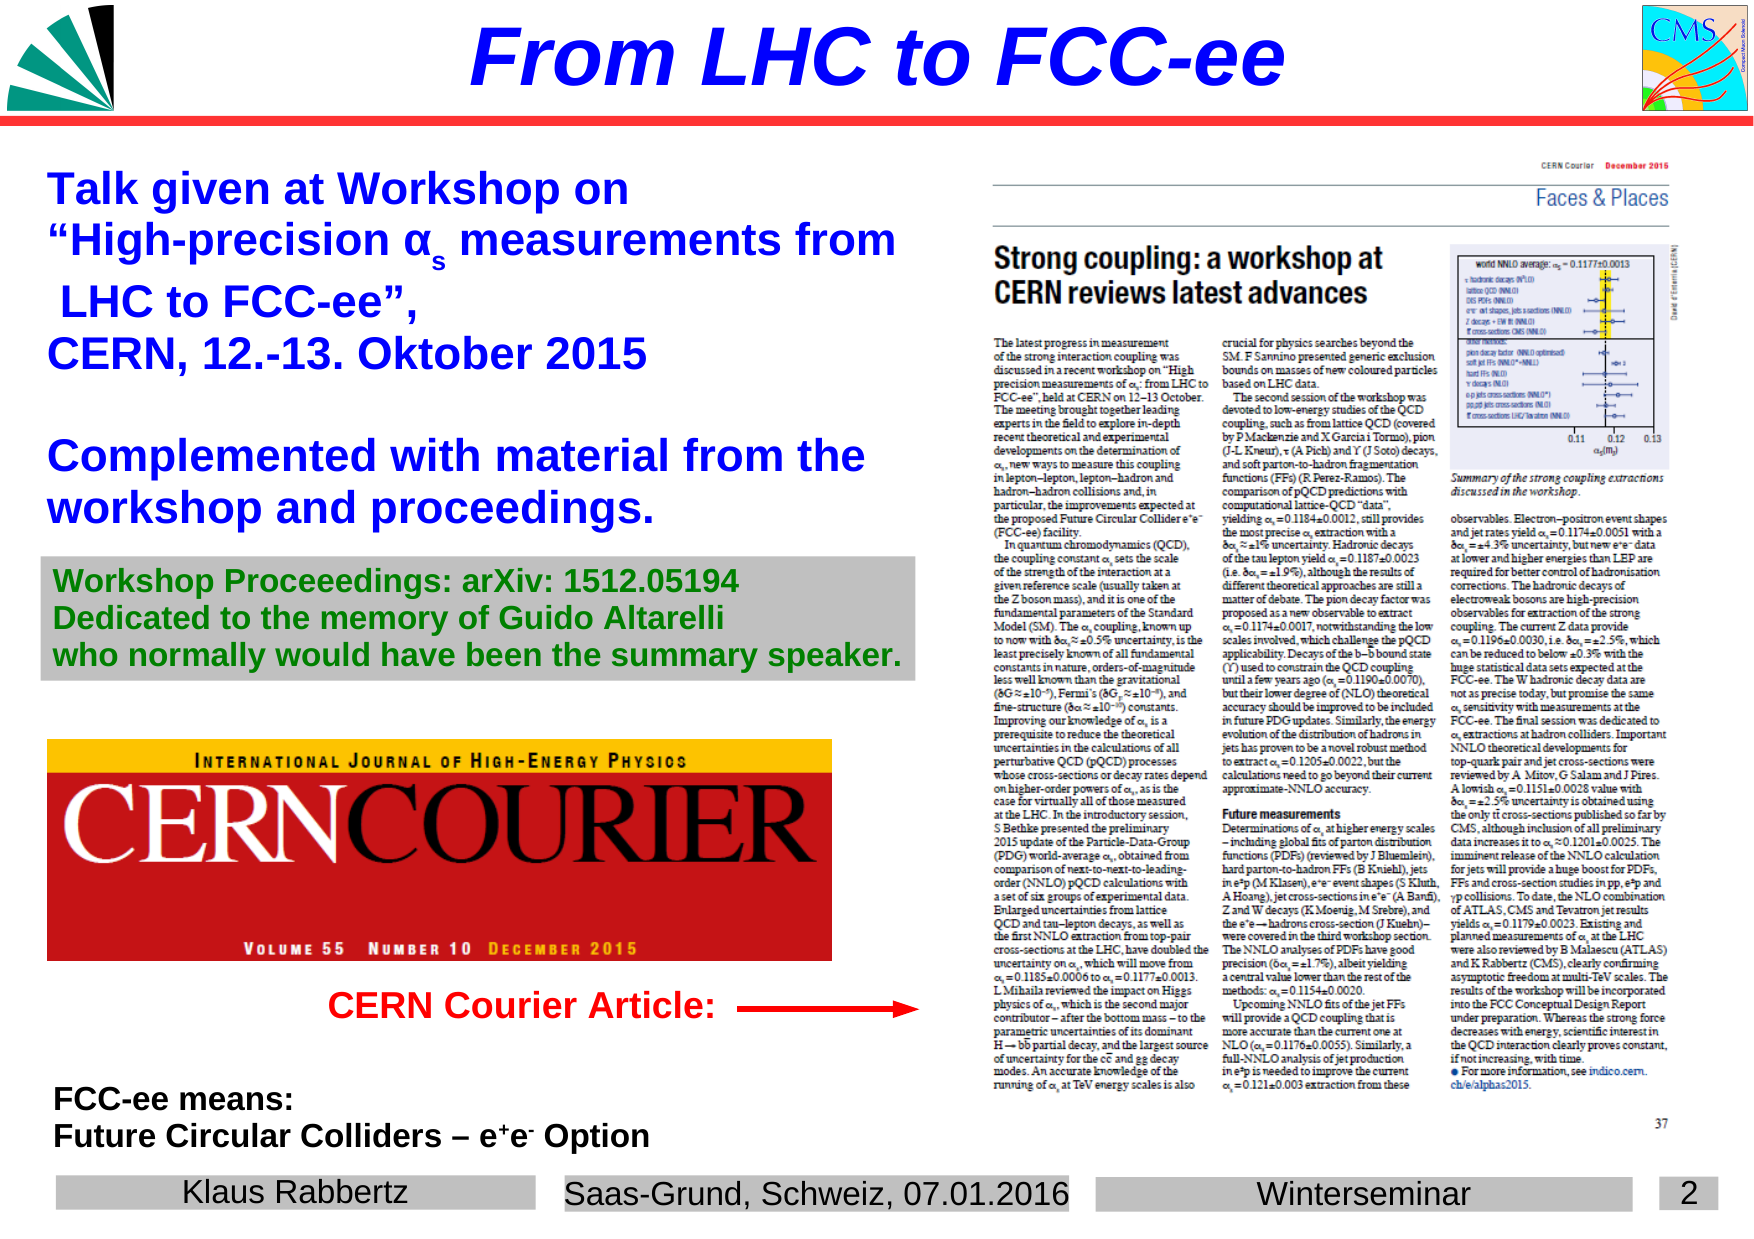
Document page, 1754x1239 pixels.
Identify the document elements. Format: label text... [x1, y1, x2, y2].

picture [47, 739, 832, 961]
picture [947, 139, 1714, 1157]
text_box Talk given at Workshop on “High-precision αs measurements from LHC to FCC-ee”, CERN, 12.-13. Oktober 2015 Complemented with material from the workshop and proceedings. [35, 157, 910, 539]
text_box FCC-ee means: Future Circular Colliders – e+e- Option [41, 1074, 663, 1162]
title From LHC to FCC-ee [129, 0, 1627, 114]
picture [1642, 5, 1748, 111]
text_box Workshop Proceeedings: arXiv: 1512.05194 Dedicated to the memory of Guido Altarelli who normally would have been the summary speaker. [40, 556, 914, 681]
text_box CERN Courier Article: [315, 979, 727, 1033]
picture [7, 5, 114, 112]
